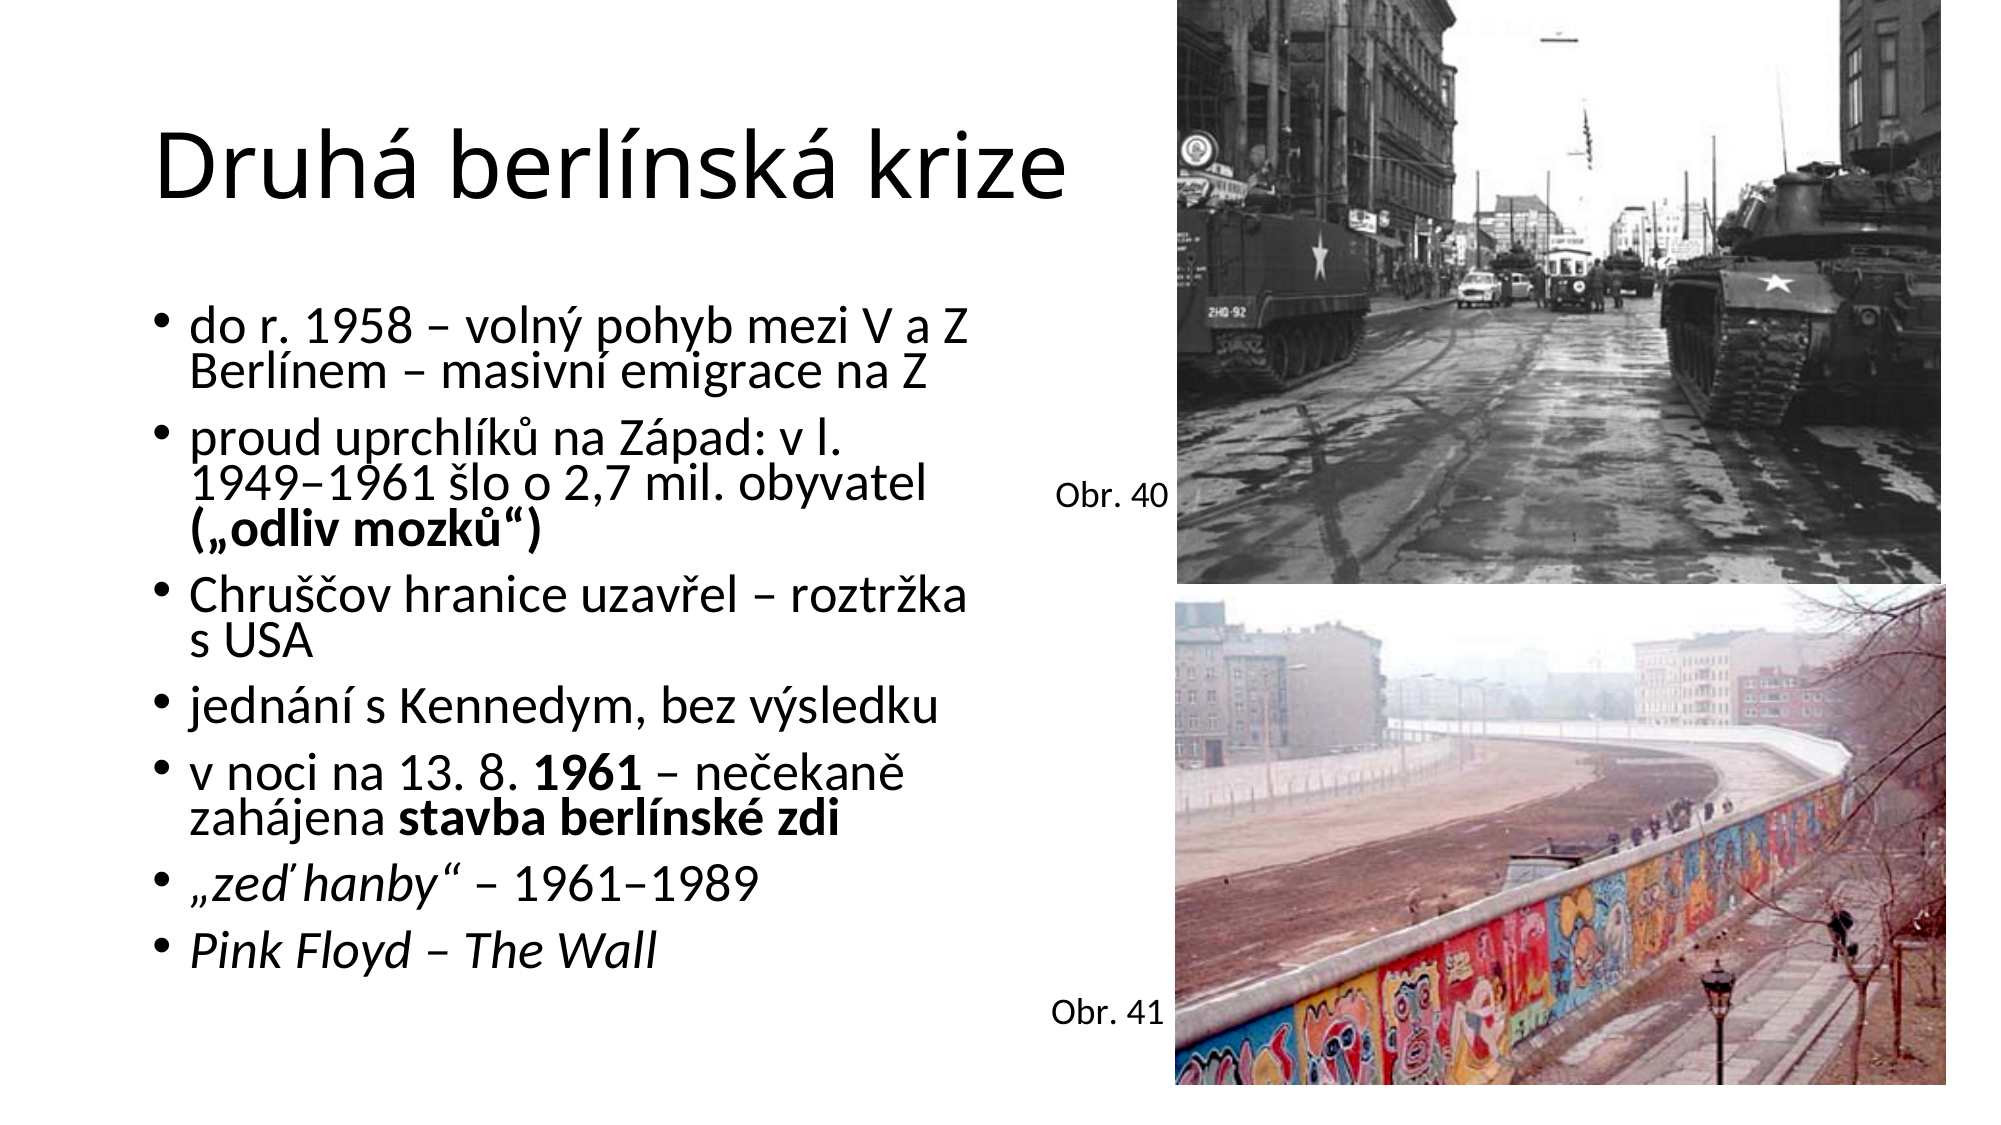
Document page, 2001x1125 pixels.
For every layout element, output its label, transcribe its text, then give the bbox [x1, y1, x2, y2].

text_box Obr. 41 [1036, 979, 1216, 1041]
list do r. 1958 – volný pohyb mezi V a Z Berlínem – masivní emigrace na Z proud uprchlíků na Západ: v l. 1949–1961 šlo o 2,7 mil. obyvatel („odliv mozků“) Chruščov hranice uzavřel – roztržka s USA jednání s Kennedym, bez výsledku v noci na 13. 8. 1961 – nečekaně zahájena stavba berlínské zdi „zeď hanby“ – 1961–1989 Pink Floyd – The Wall [137, 299, 988, 1067]
text_box Obr. 40 [1040, 461, 1283, 523]
picture [1175, 584, 1946, 1085]
title Druhá berlínská krize [137, 59, 1177, 278]
text_box [1177, 0, 1941, 584]
